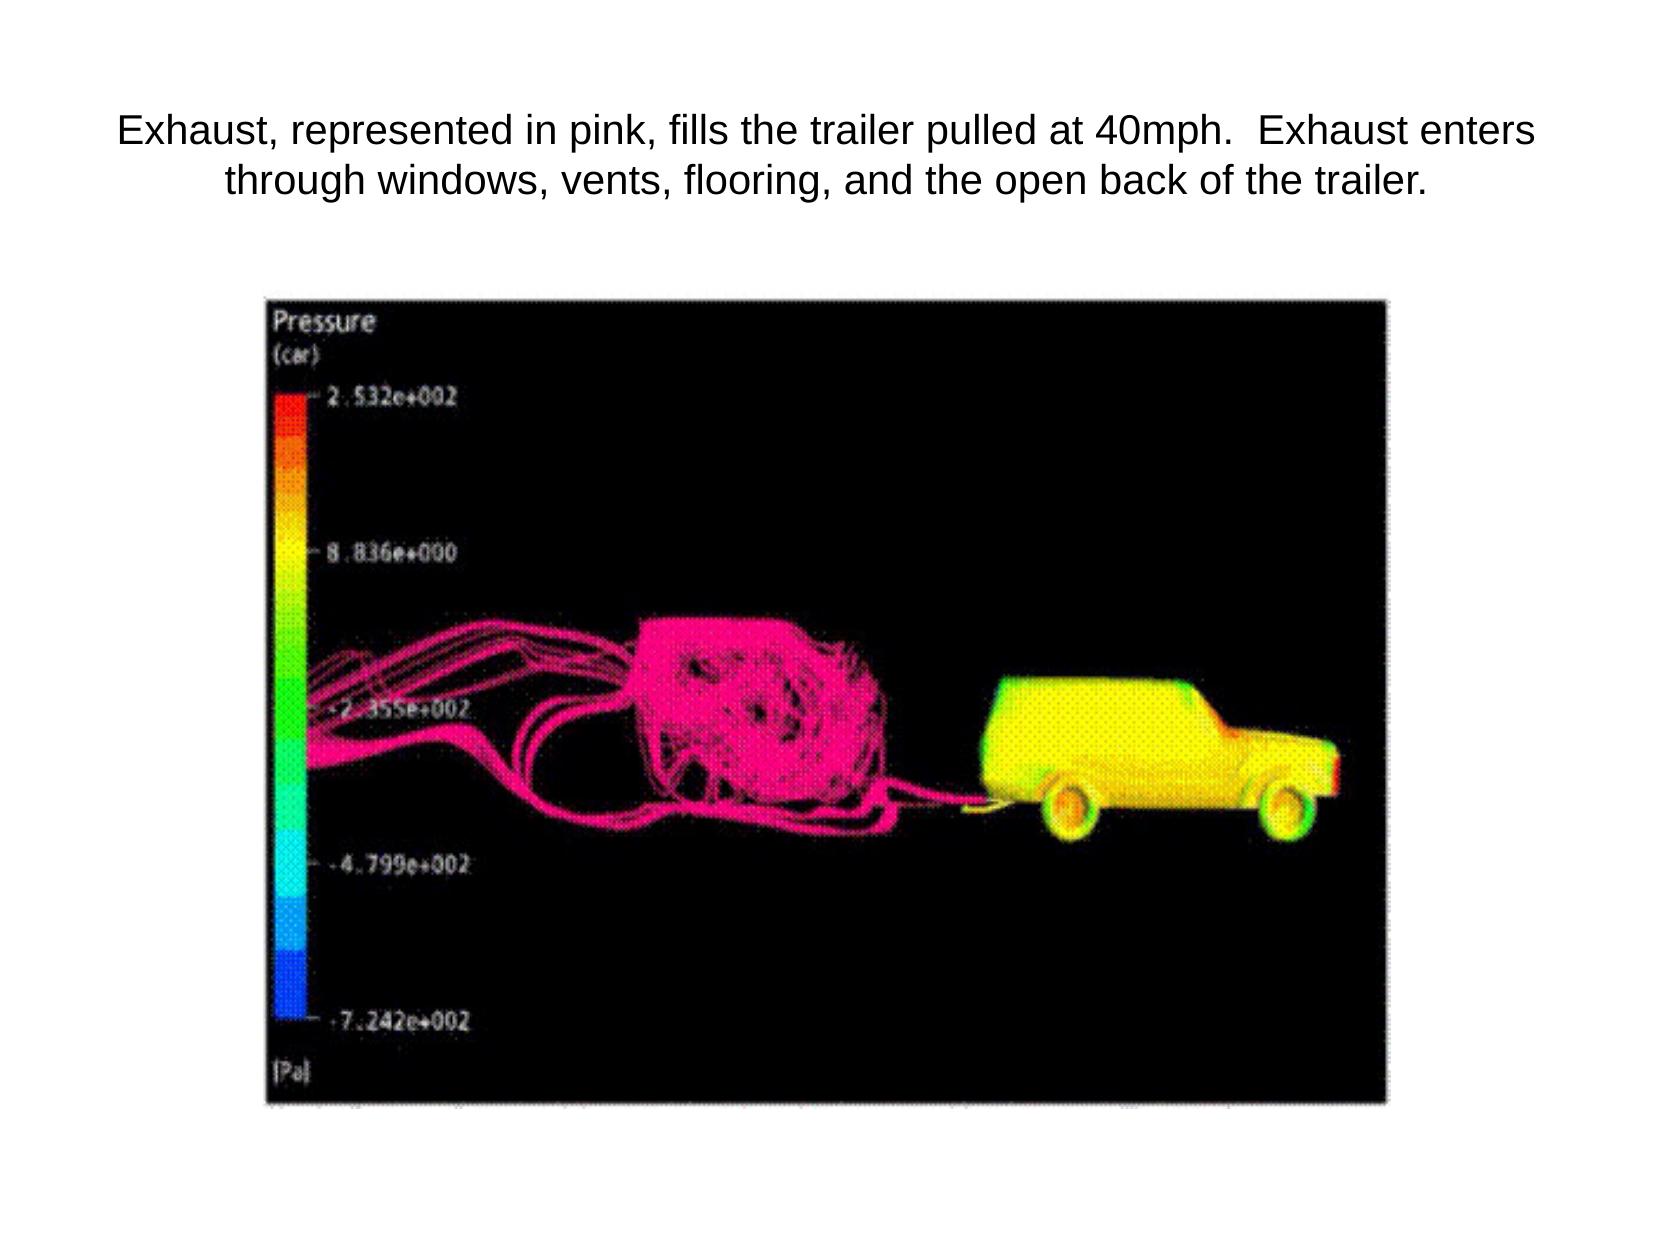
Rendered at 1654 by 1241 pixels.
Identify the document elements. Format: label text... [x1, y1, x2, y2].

title Exhaust, represented in pink, fills the trailer pulled at 40mph. Exhaust enters through windows, vents, flooring, and the open back of the trailer. [82, 49, 1571, 257]
picture [262, 290, 1391, 1109]
